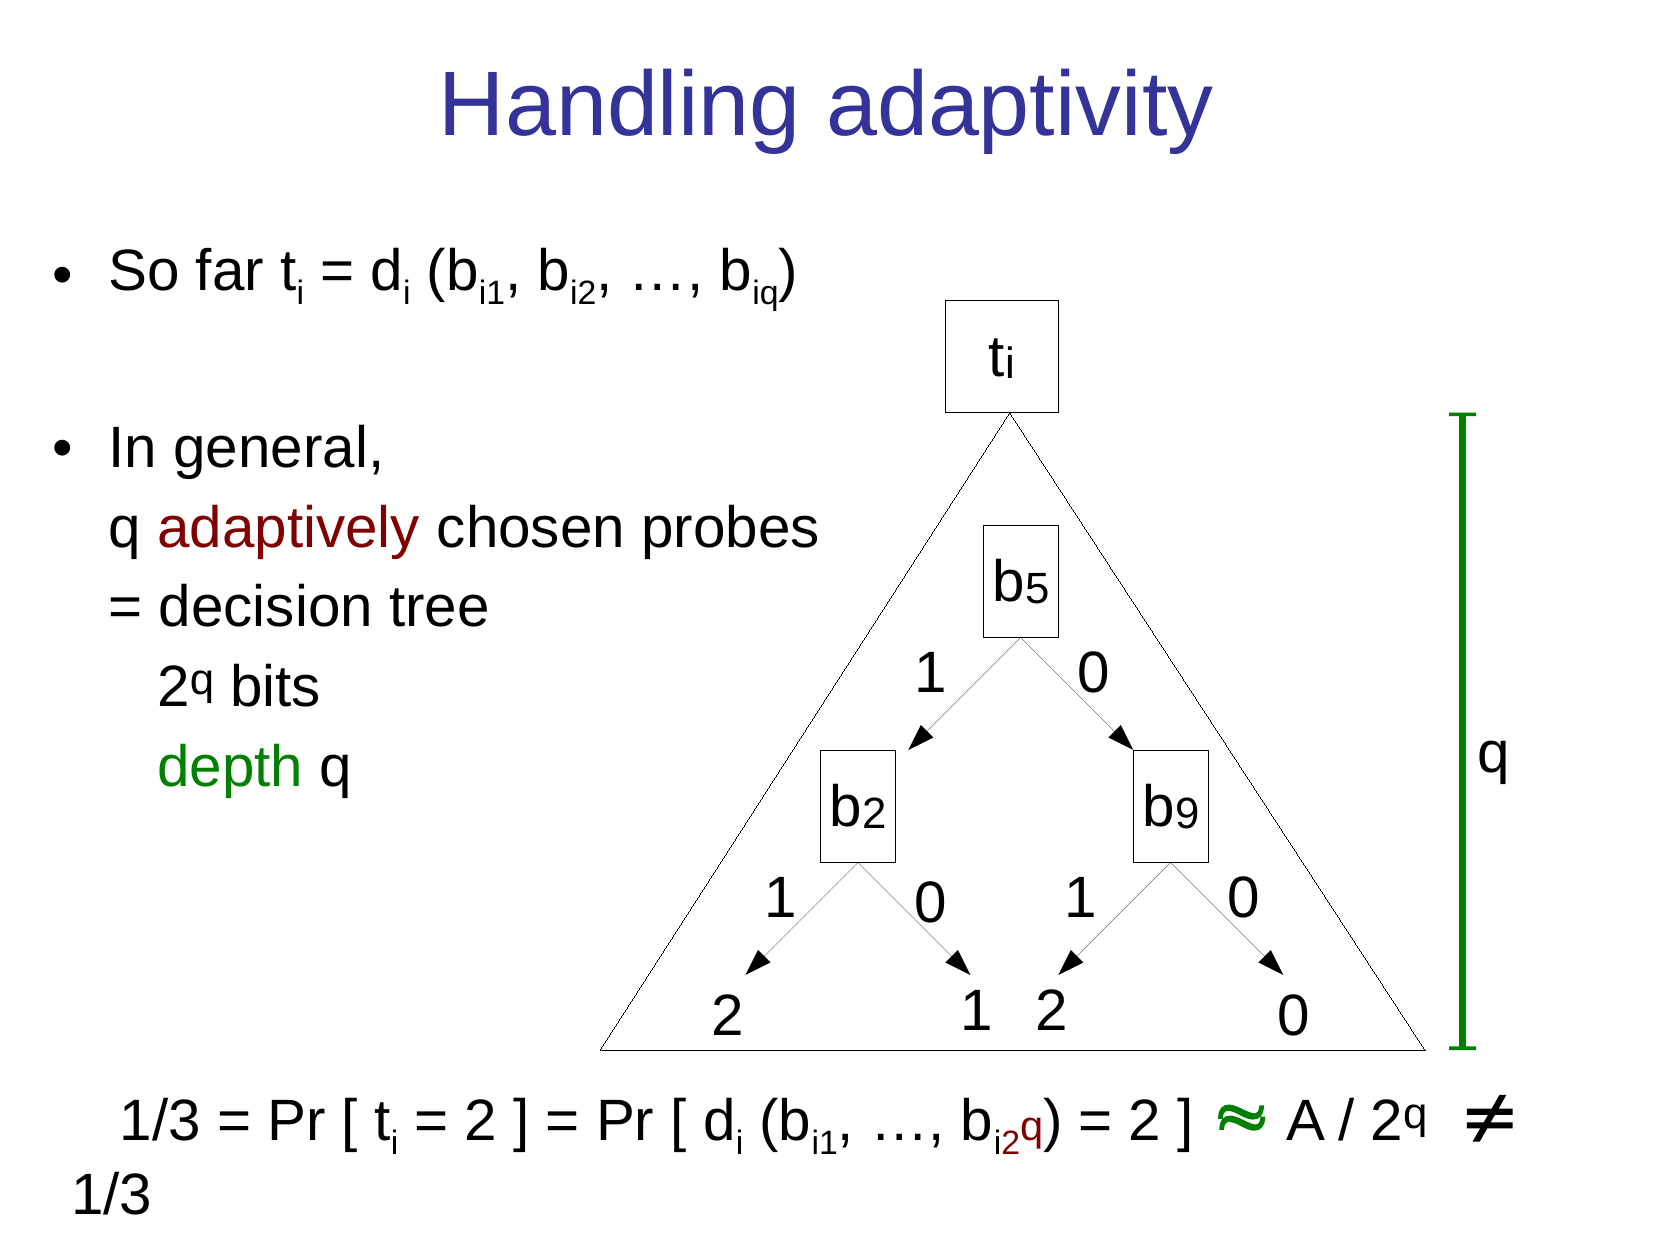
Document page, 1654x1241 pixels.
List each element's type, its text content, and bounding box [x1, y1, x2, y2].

text_box 1/3 = Pr [ ti = 2 ] = Pr [ di (bi1, …, bi2q) = 2 ]  A / 2q  1/3 [71, 1087, 1613, 1185]
text_box b9 [1133, 750, 1209, 863]
text_box 1 [945, 970, 1008, 1051]
text_box 1 [900, 632, 963, 713]
text_box 1 [1050, 857, 1113, 938]
text_box 0 [1212, 857, 1276, 938]
text_box b2 [820, 750, 896, 863]
text_box 1 [750, 857, 813, 938]
text_box q [1462, 712, 1539, 793]
title Handling adaptivity [124, 0, 1530, 208]
text_box ti [945, 300, 1059, 413]
text_box b5 [983, 525, 1059, 638]
text_box 2 [1020, 970, 1083, 1051]
text_box 2 [696, 975, 759, 1055]
text_box 0 [1062, 632, 1126, 713]
list So far ti = di (bi1, bi2, …, biq) In general, q adaptively chosen probes = decision tree 2q bits depth q [37, 150, 1654, 1225]
text_box 0 [900, 862, 963, 943]
text_box 0 [1262, 975, 1325, 1055]
